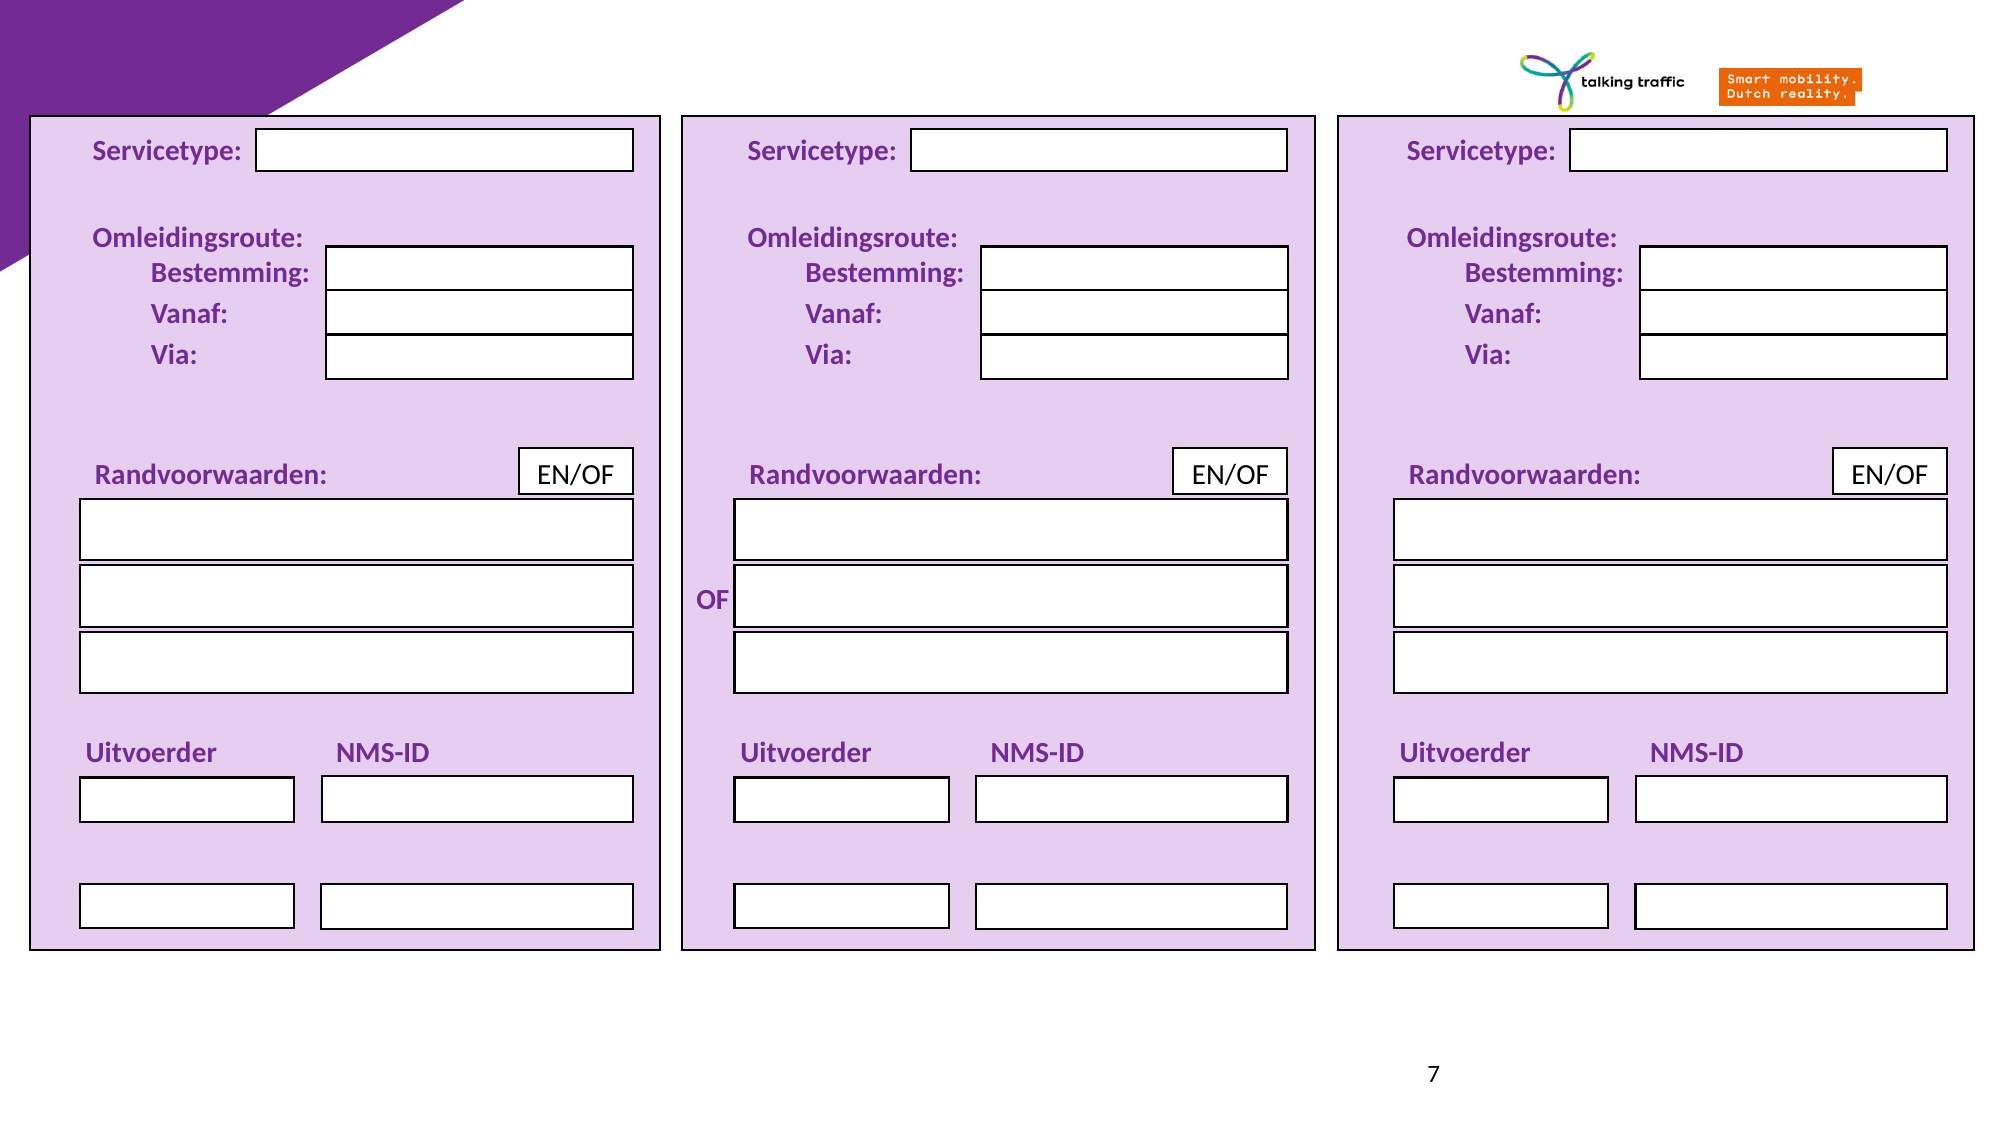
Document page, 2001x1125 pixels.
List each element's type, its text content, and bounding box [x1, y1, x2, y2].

text_box Randvoorwaarden: [734, 448, 999, 499]
text_box [682, 116, 1315, 950]
text_box [30, 116, 660, 950]
text_box Servicetype: [77, 123, 259, 175]
text_box EN/OF [1173, 448, 1287, 494]
text_box Uitvoerder [1384, 725, 1548, 777]
text_box EN/OF [519, 448, 633, 494]
text_box Omleidingsroute: Bestemming: Vanaf: Via: [77, 210, 328, 380]
text_box 7 [1412, 1042, 1863, 1103]
text_box EN/OF [1833, 448, 1947, 494]
text_box Omleidingsroute: Bestemming: Vanaf: Via: [1391, 210, 1642, 380]
text_box NMS-ID [975, 725, 1101, 776]
text_box OF [681, 572, 745, 624]
text_box NMS-ID [320, 725, 446, 776]
text_box [1338, 116, 1974, 950]
text_box Servicetype: [732, 123, 914, 175]
text_box Uitvoerder [70, 725, 234, 777]
text_box Servicetype: [1391, 123, 1573, 175]
text_box Randvoorwaarden: [1393, 448, 1658, 499]
text_box NMS-ID [1635, 725, 1760, 776]
text_box Uitvoerder [725, 725, 888, 777]
text_box Randvoorwaarden: [79, 448, 344, 499]
text_box Omleidingsroute: Bestemming: Vanaf: Via: [732, 210, 982, 380]
